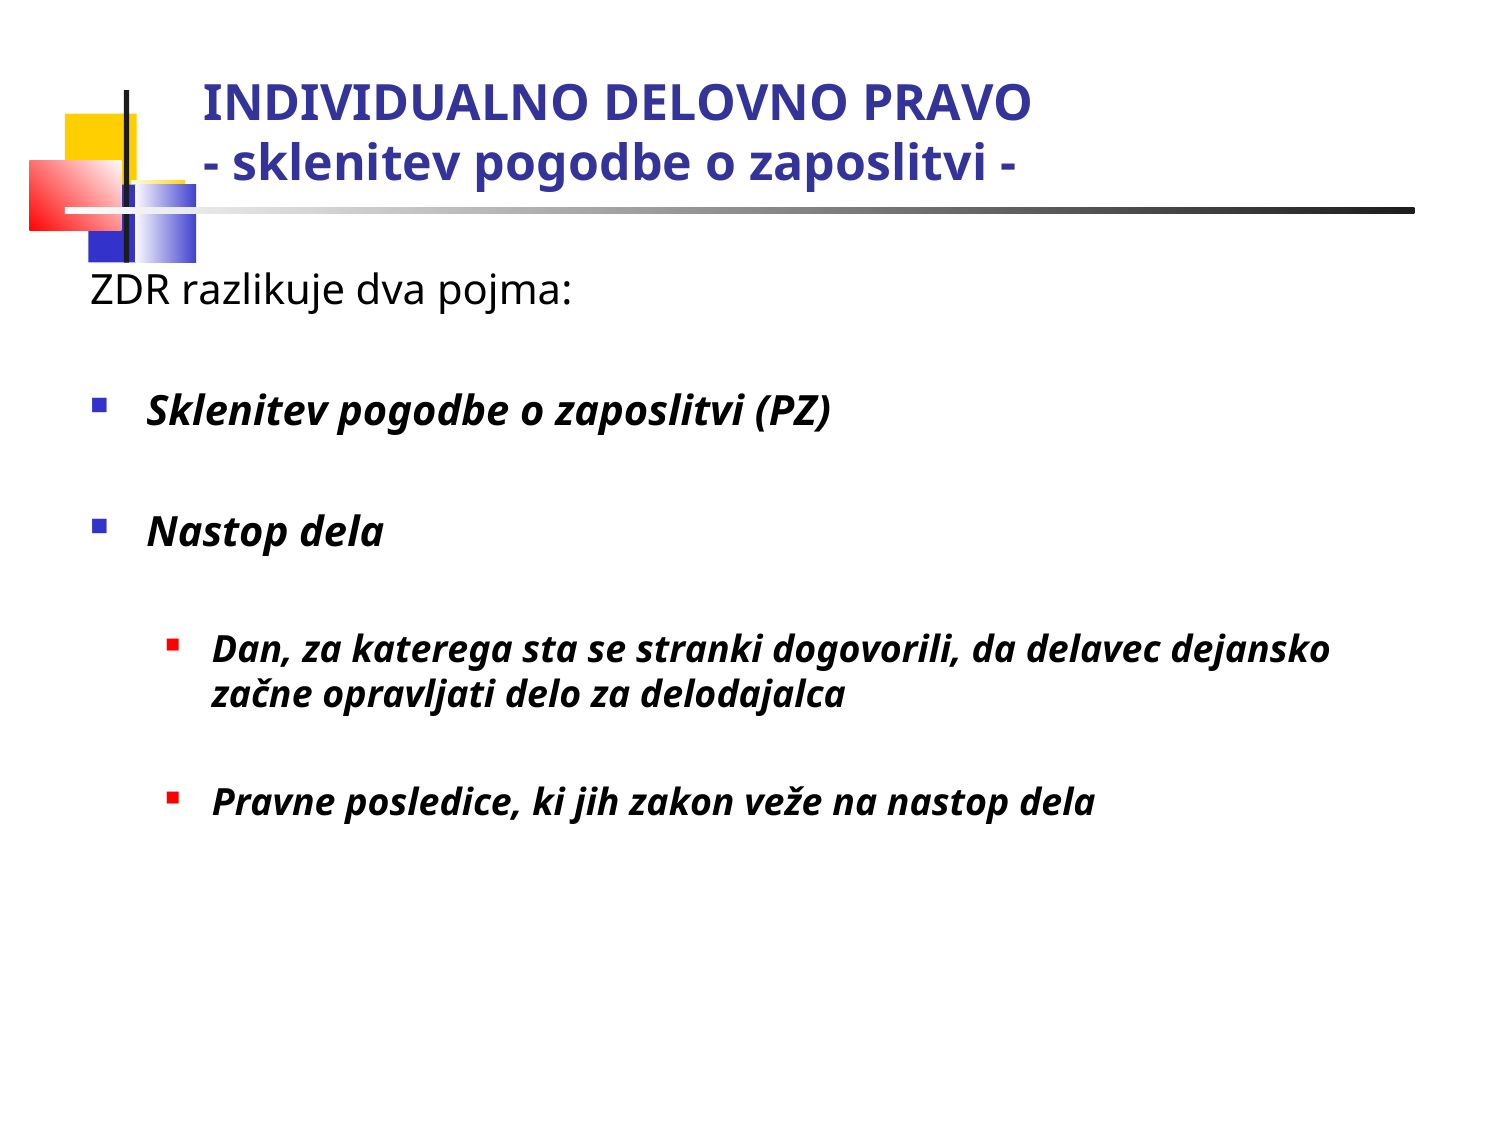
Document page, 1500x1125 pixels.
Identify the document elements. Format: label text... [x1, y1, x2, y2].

title INDIVIDUALNO DELOVNO PRAVO - sklenitev pogodbe o zaposlitvi - [188, 35, 1468, 199]
list ZDR razlikuje dva pojma: Sklenitev pogodbe o zaposlitvi (PZ) Nastop dela Dan, za katerega sta se stranki dogovorili, da delavec dejansko začne opravljati delo za delodajalca Pravne posledice, ki jih zakon veže na nastop dela [75, 255, 1426, 1005]
